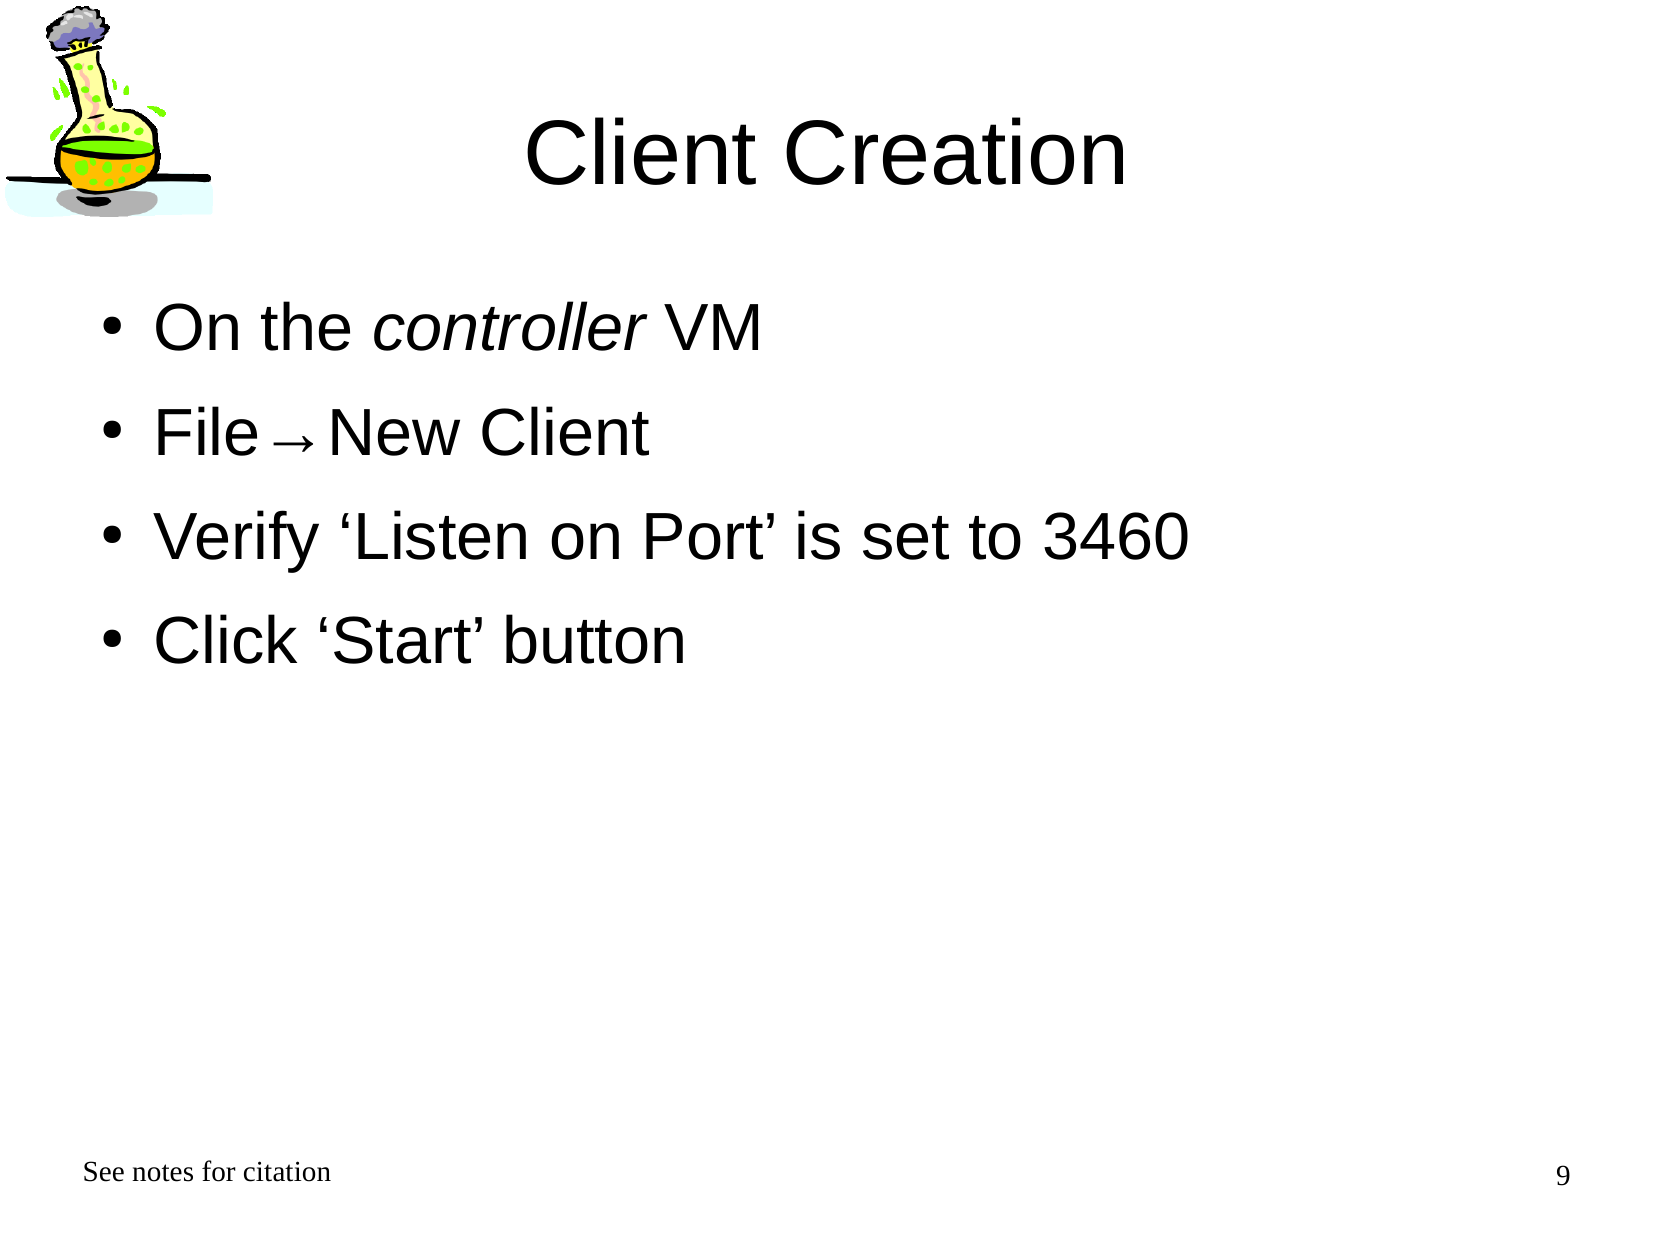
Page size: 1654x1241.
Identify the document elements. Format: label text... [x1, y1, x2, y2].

list On the controller VM File→New Client Verify ‘Listen on Port’ is set to 3460 Click ‘Start’ button [82, 290, 1576, 1126]
picture [5, 6, 213, 217]
title Client Creation [82, 49, 1571, 257]
